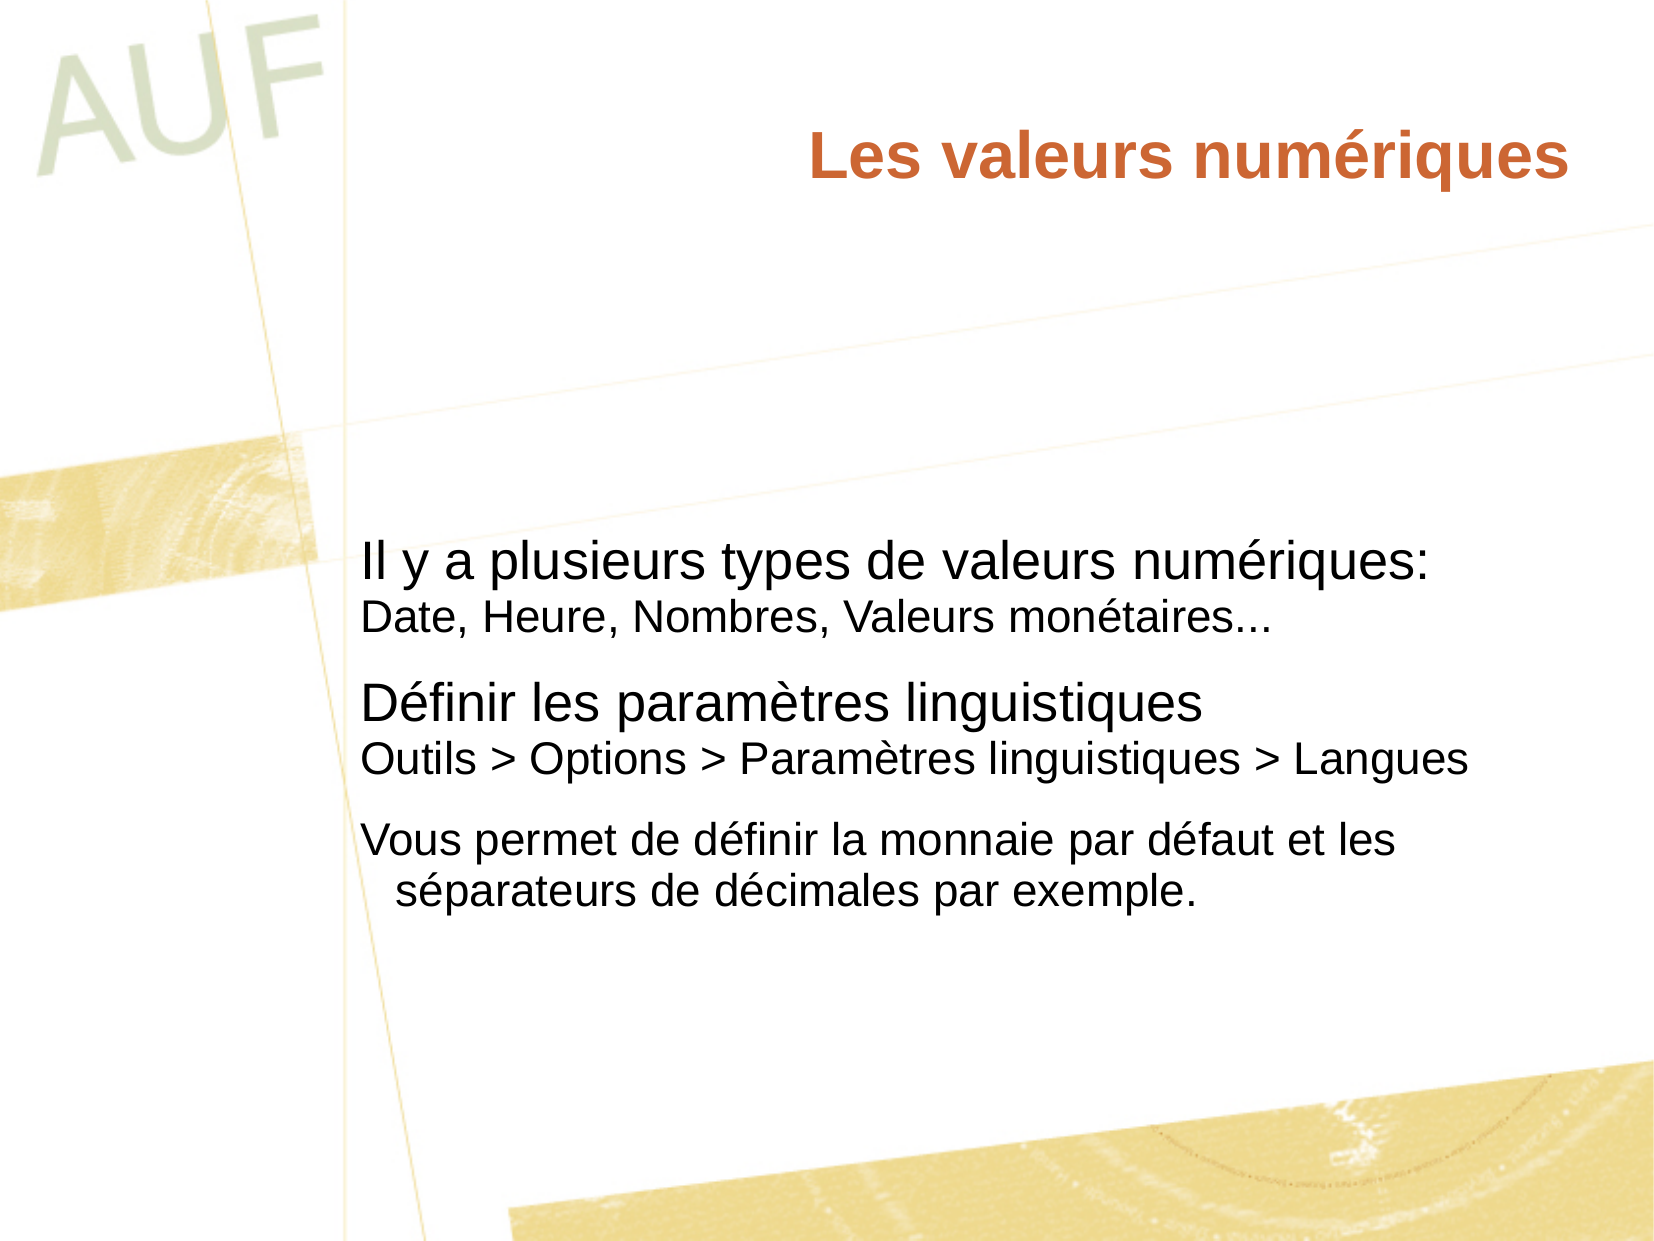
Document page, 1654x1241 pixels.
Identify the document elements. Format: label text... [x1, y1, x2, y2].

subtitle Il y a plusieurs types de valeurs numériques: Date, Heure, Nombres, Valeurs monétaires... Définir les paramètres linguistiques Outils > Options > Paramètres linguistiques > Langues Vous permet de définir la monnaie par défaut et les séparateurs de décimales par exemple. [324, 295, 1571, 1152]
picture [0, 0, 1654, 1241]
title Les valeurs numériques [324, 59, 1571, 252]
